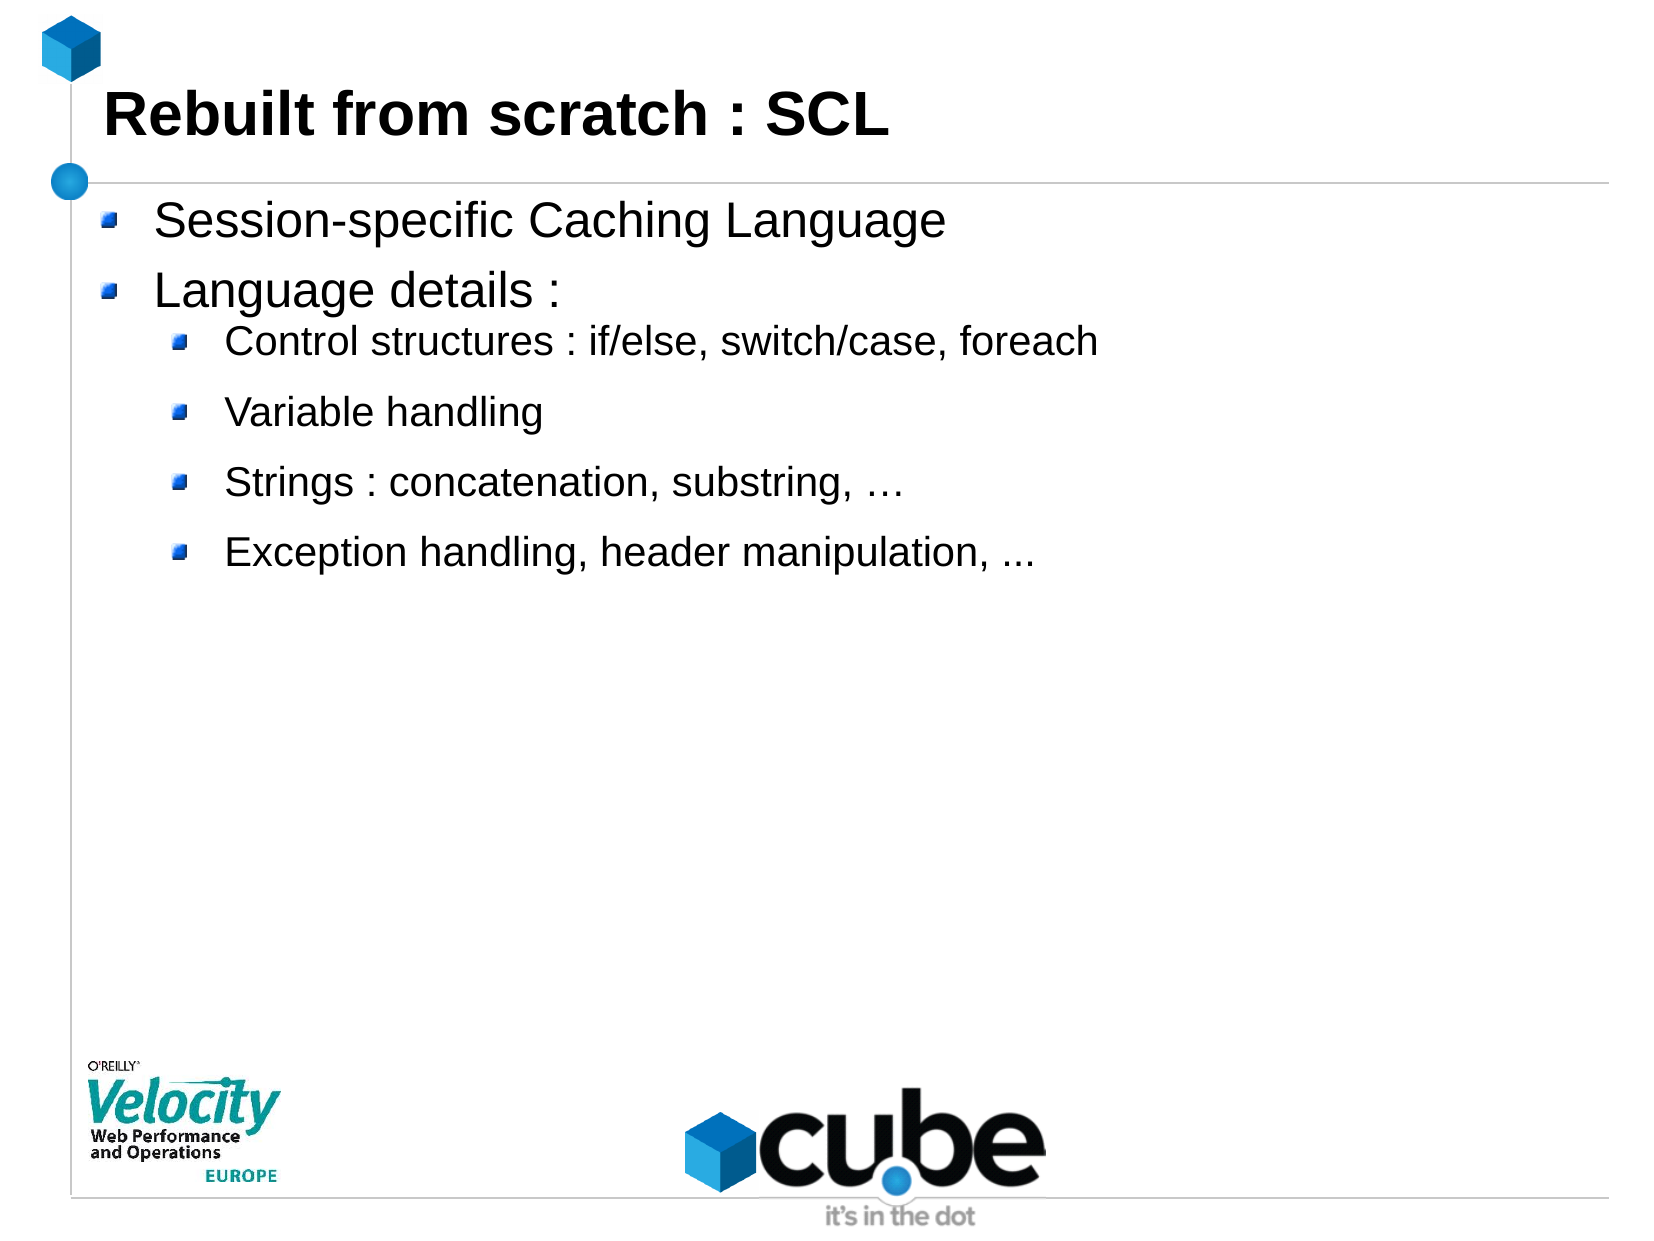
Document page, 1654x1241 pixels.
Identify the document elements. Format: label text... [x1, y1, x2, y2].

picture [88, 1061, 281, 1182]
list Session-specific Caching Language Language details : Control structures : if/else, switch/case, foreach Variable handling Strings : concatenation, substring, … Exception handling, header manipulation, ... [82, 191, 1571, 1011]
title Rebuilt from scratch : SCL [103, 49, 1551, 178]
